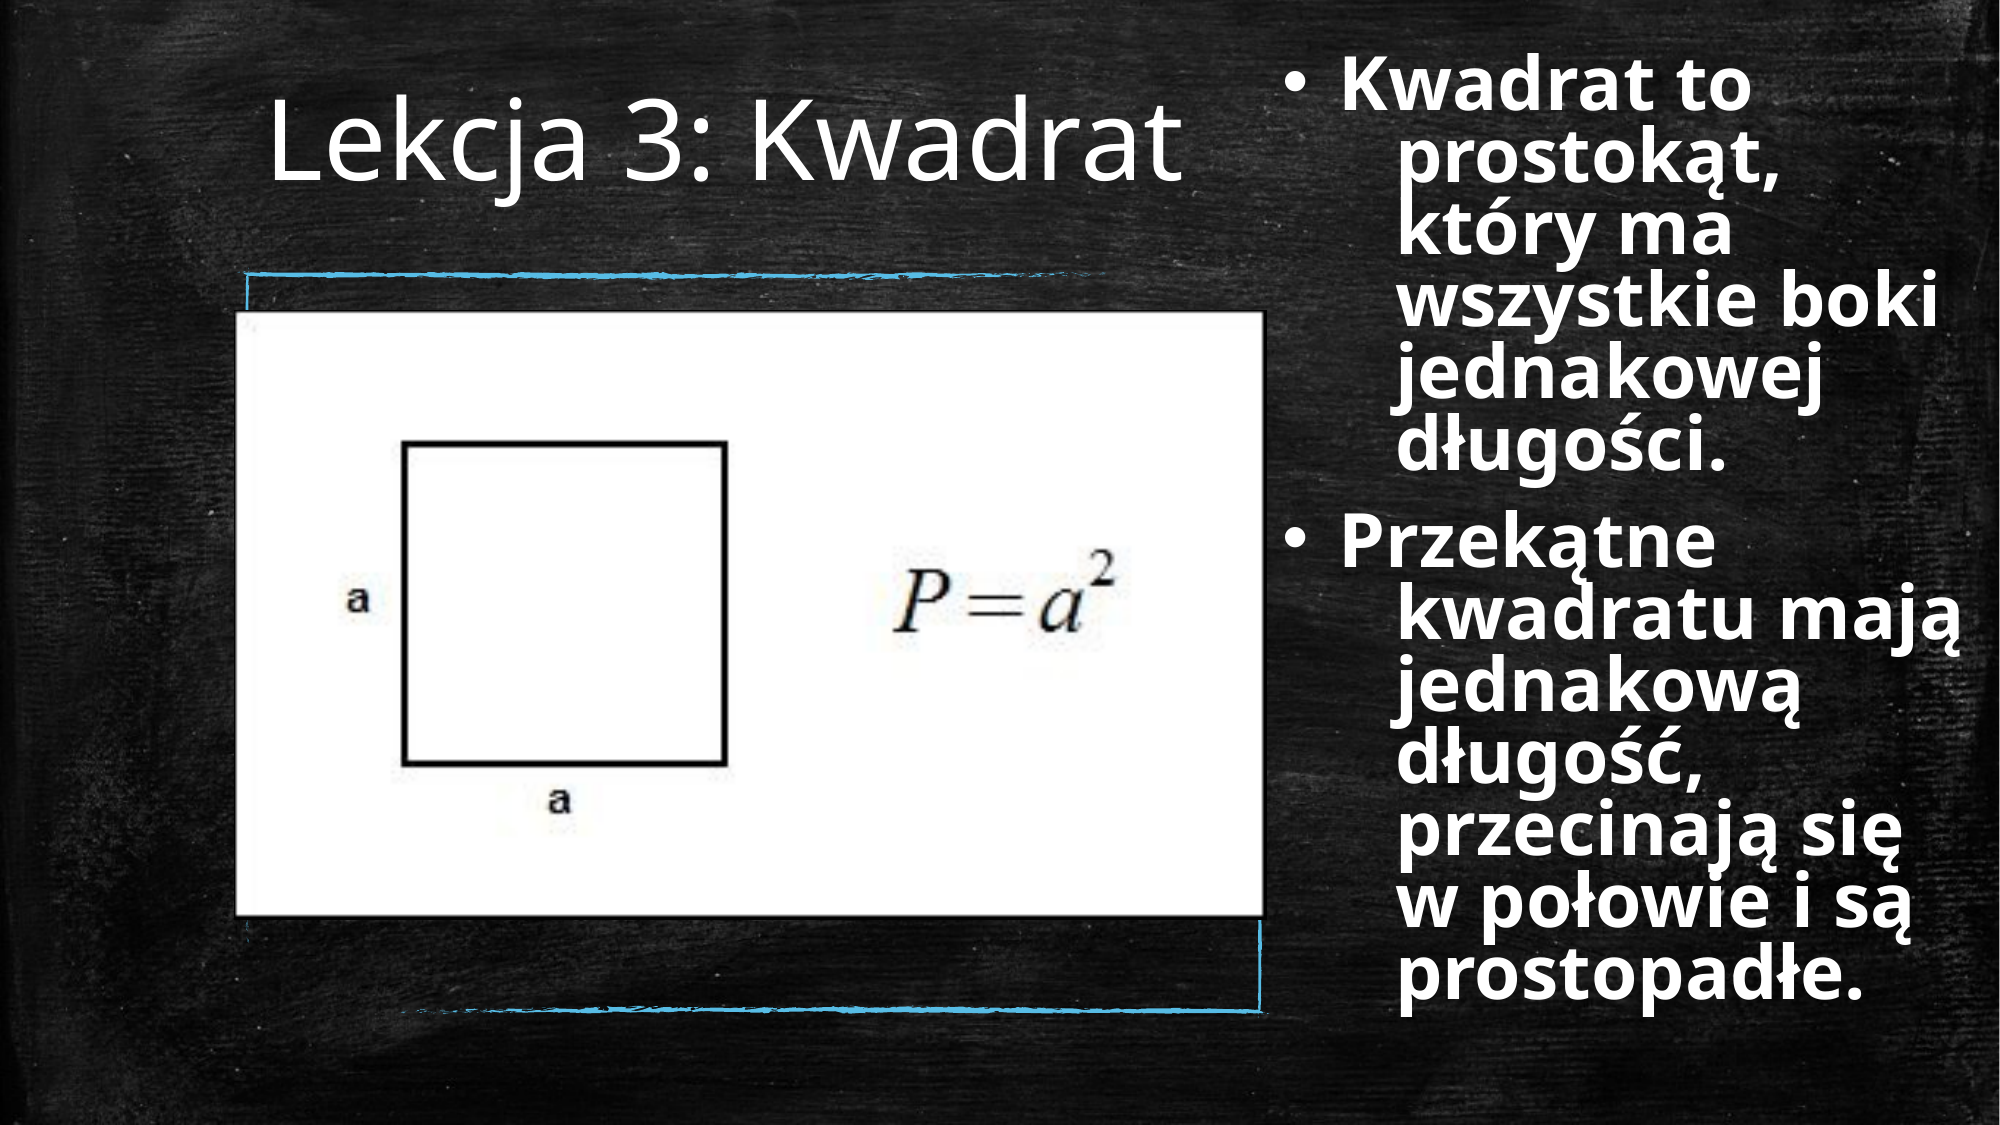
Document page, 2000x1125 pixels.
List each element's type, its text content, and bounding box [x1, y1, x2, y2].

list Kwadrat to prostokąt, który ma wszystkie boki jednakowej długości. Przekątne kwadratu mają jednakową długość, przecinają się w połowie i są prostopadłe. [1267, 38, 1989, 1022]
title Lekcja 3: Kwadrat [249, 45, 1267, 213]
picture [234, 310, 1267, 920]
